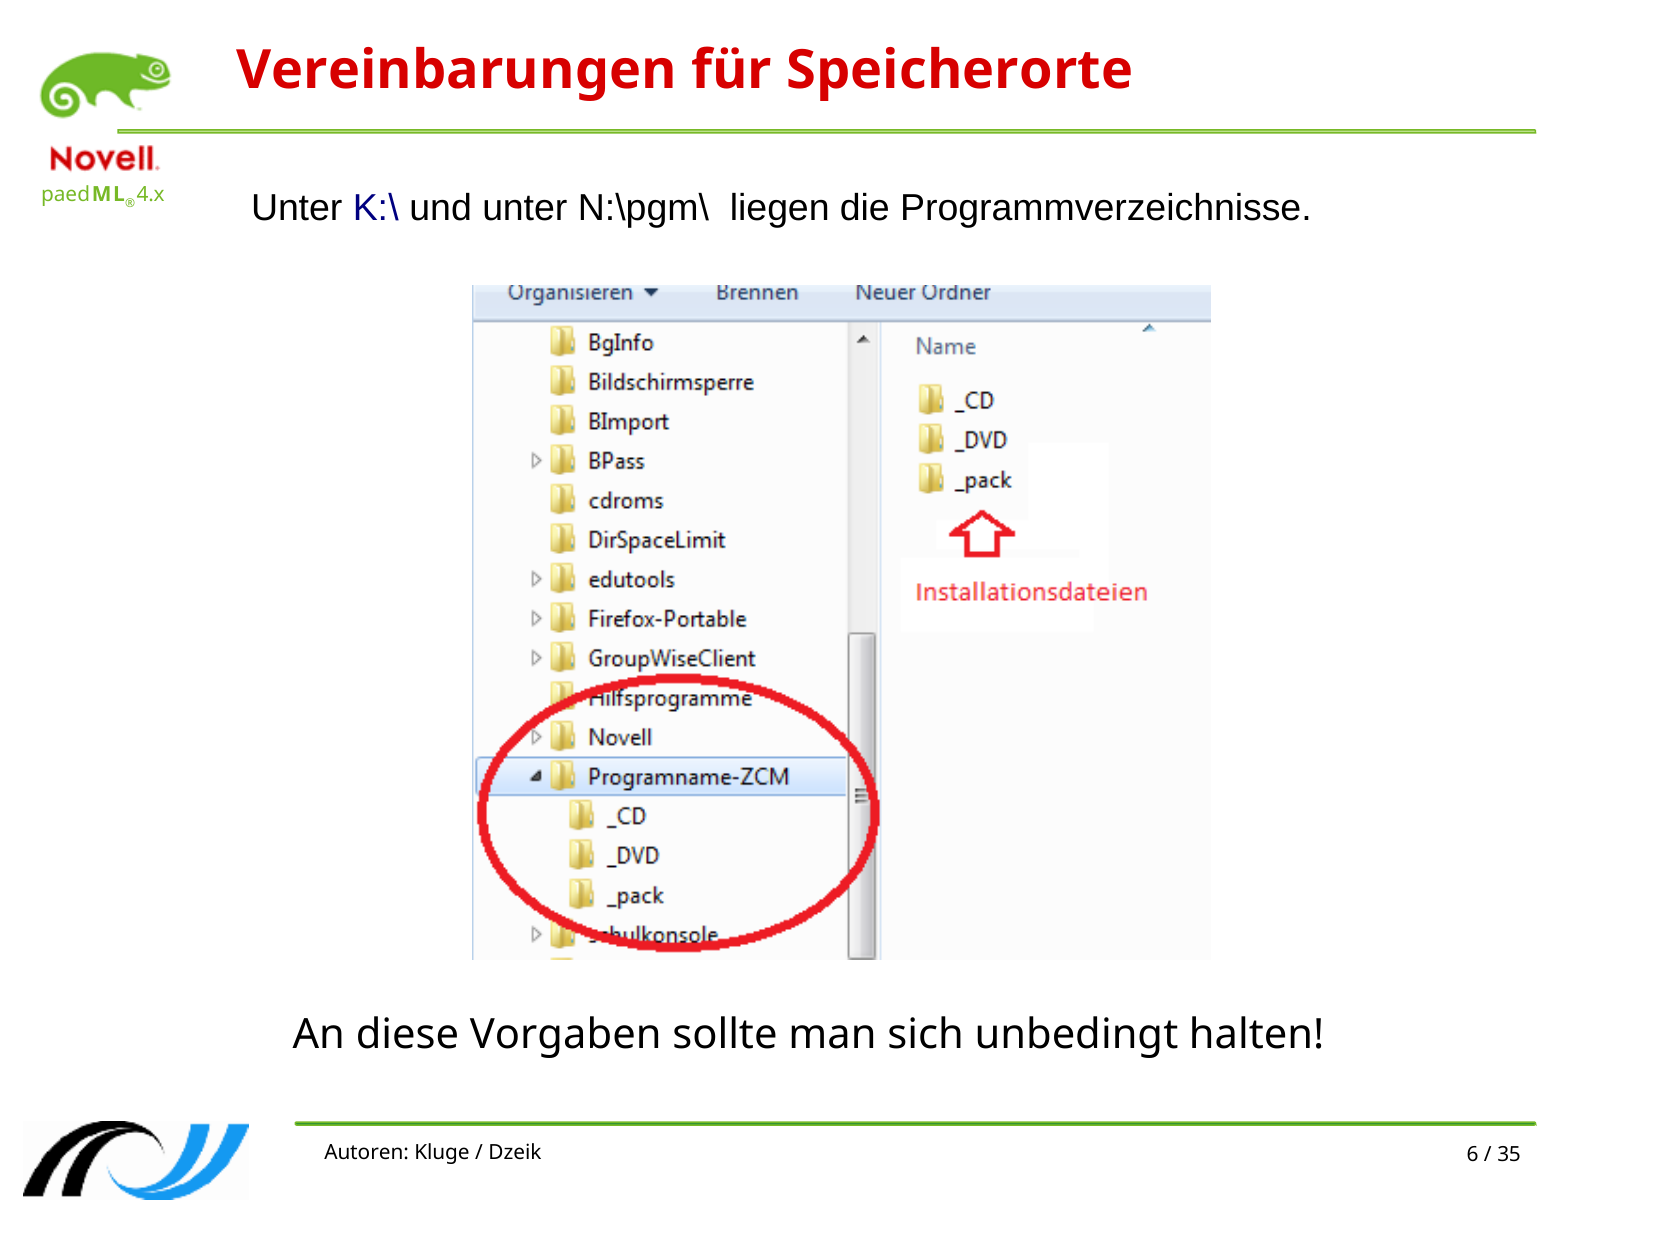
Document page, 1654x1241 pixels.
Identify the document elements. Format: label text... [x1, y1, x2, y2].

picture [472, 285, 1211, 960]
picture [26, 35, 184, 193]
title Vereinbarungen für Speicherorte [236, 17, 1536, 119]
list An diese Vorgaben sollte man sich unbedingt halten! [236, 1003, 1565, 1063]
picture [23, 1121, 249, 1200]
text_box Unter K:\ und unter N:\pgm\ liegen die Programmverzeichnisse. [236, 179, 1328, 237]
